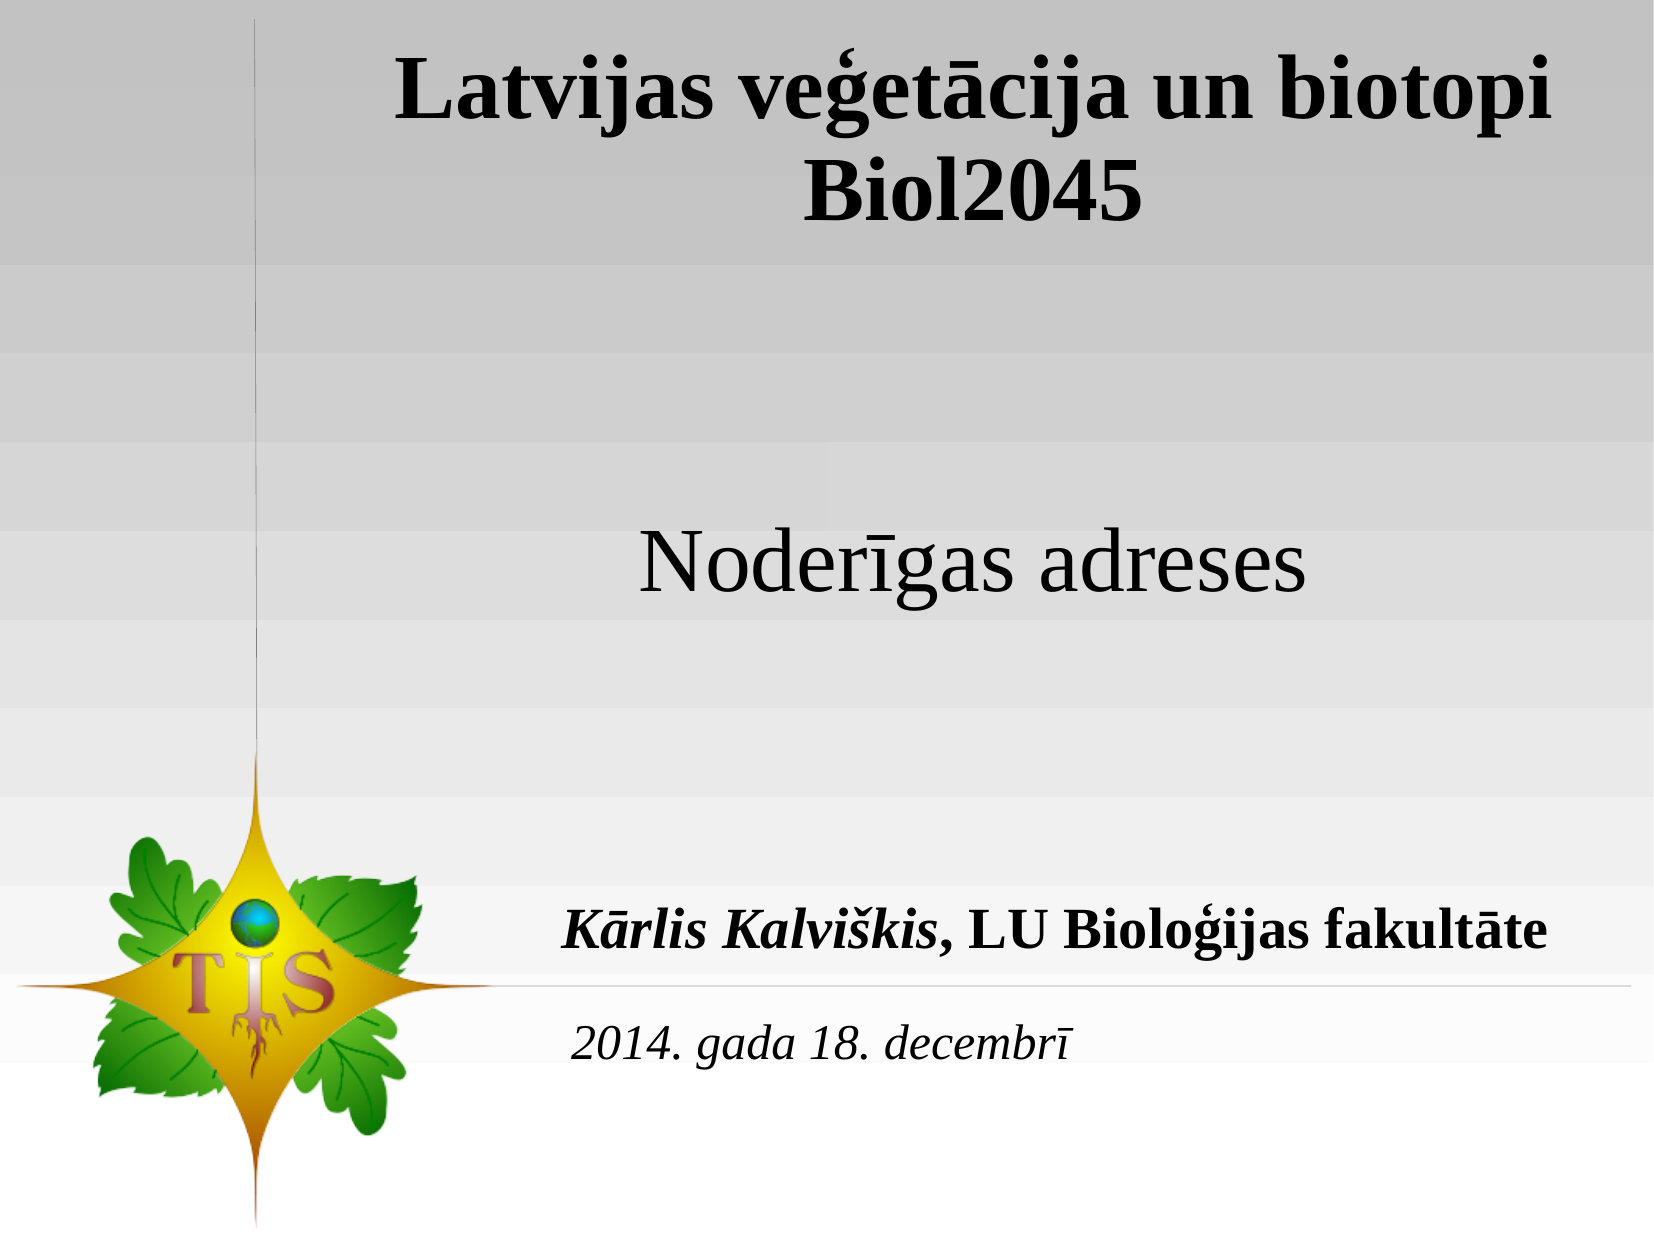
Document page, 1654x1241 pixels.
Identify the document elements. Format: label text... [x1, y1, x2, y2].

title Noderīgas adreses [354, 413, 1595, 709]
picture [0, 0, 1654, 1241]
